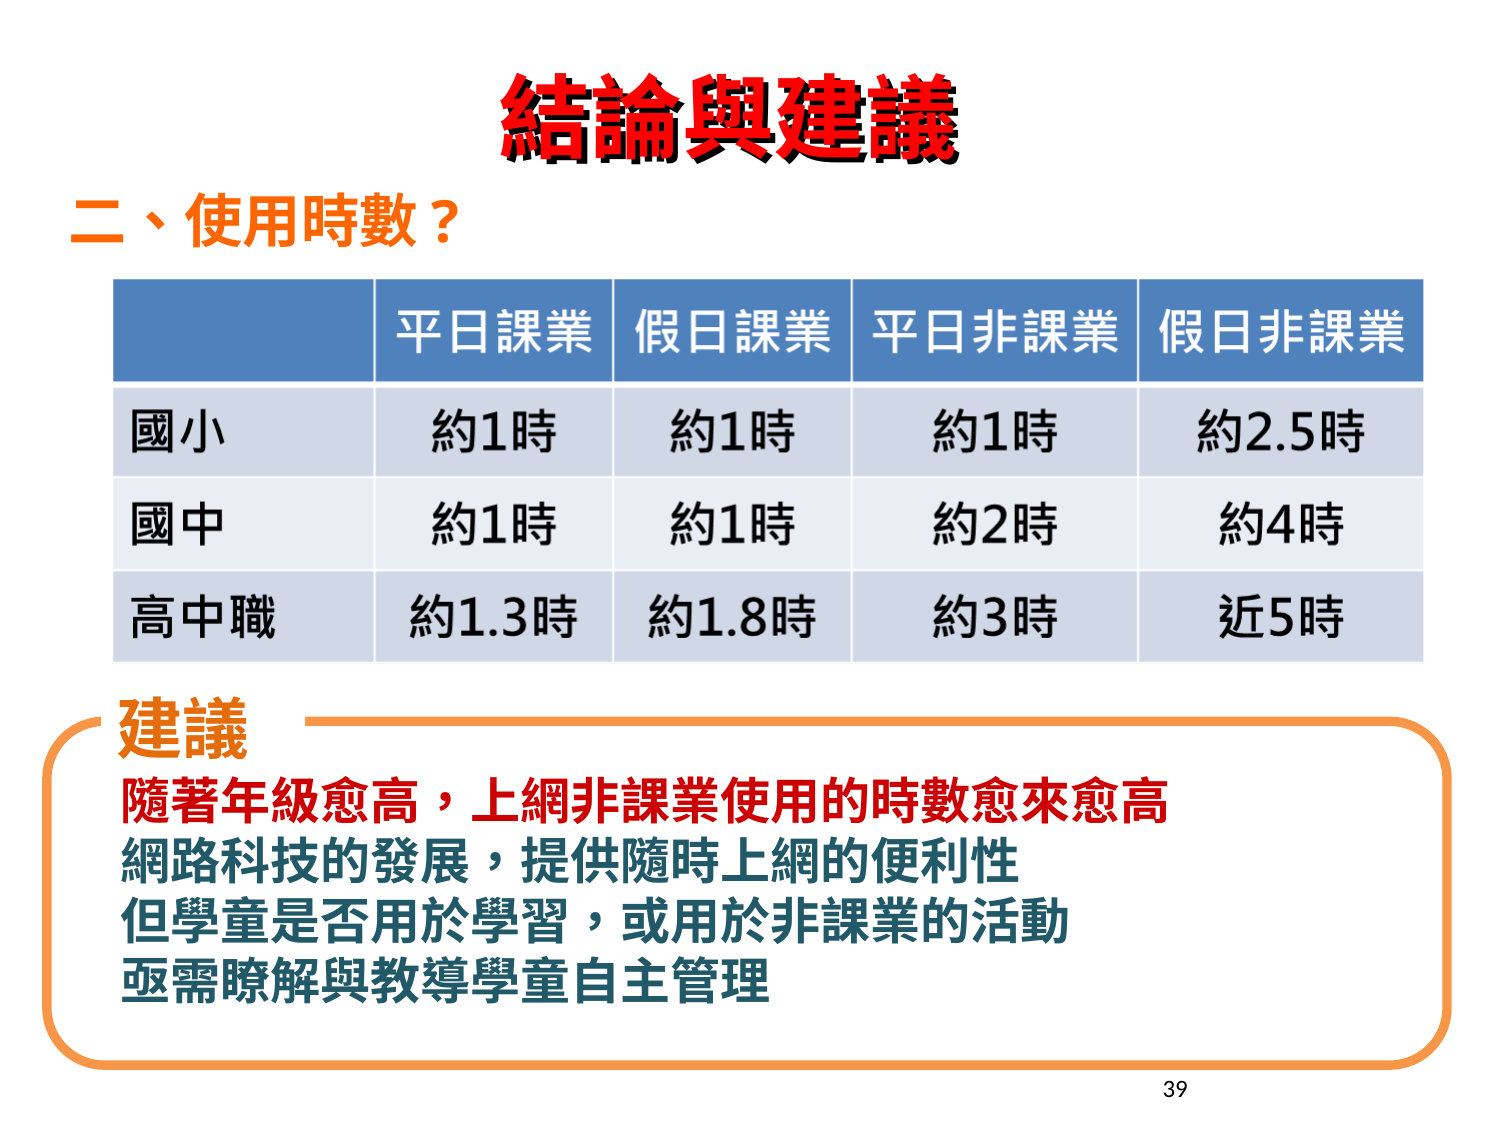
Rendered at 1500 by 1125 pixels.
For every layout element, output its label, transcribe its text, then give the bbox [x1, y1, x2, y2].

text_box 建議 [101, 679, 306, 775]
title 結論與建議 [53, 20, 1404, 177]
text_box 隨著年級愈高，上網非課業使用的時數愈來愈高 網路科技的發展，提供隨時上網的便利性 但學童是否用於學習，或用於非課業的活動 亟需瞭解與教導學童自主管理 [105, 762, 1441, 1017]
text_box [46, 721, 1448, 1066]
picture [112, 278, 1425, 678]
list 二、使用時數? [53, 177, 1459, 693]
text_box 39 [1147, 1065, 1498, 1125]
